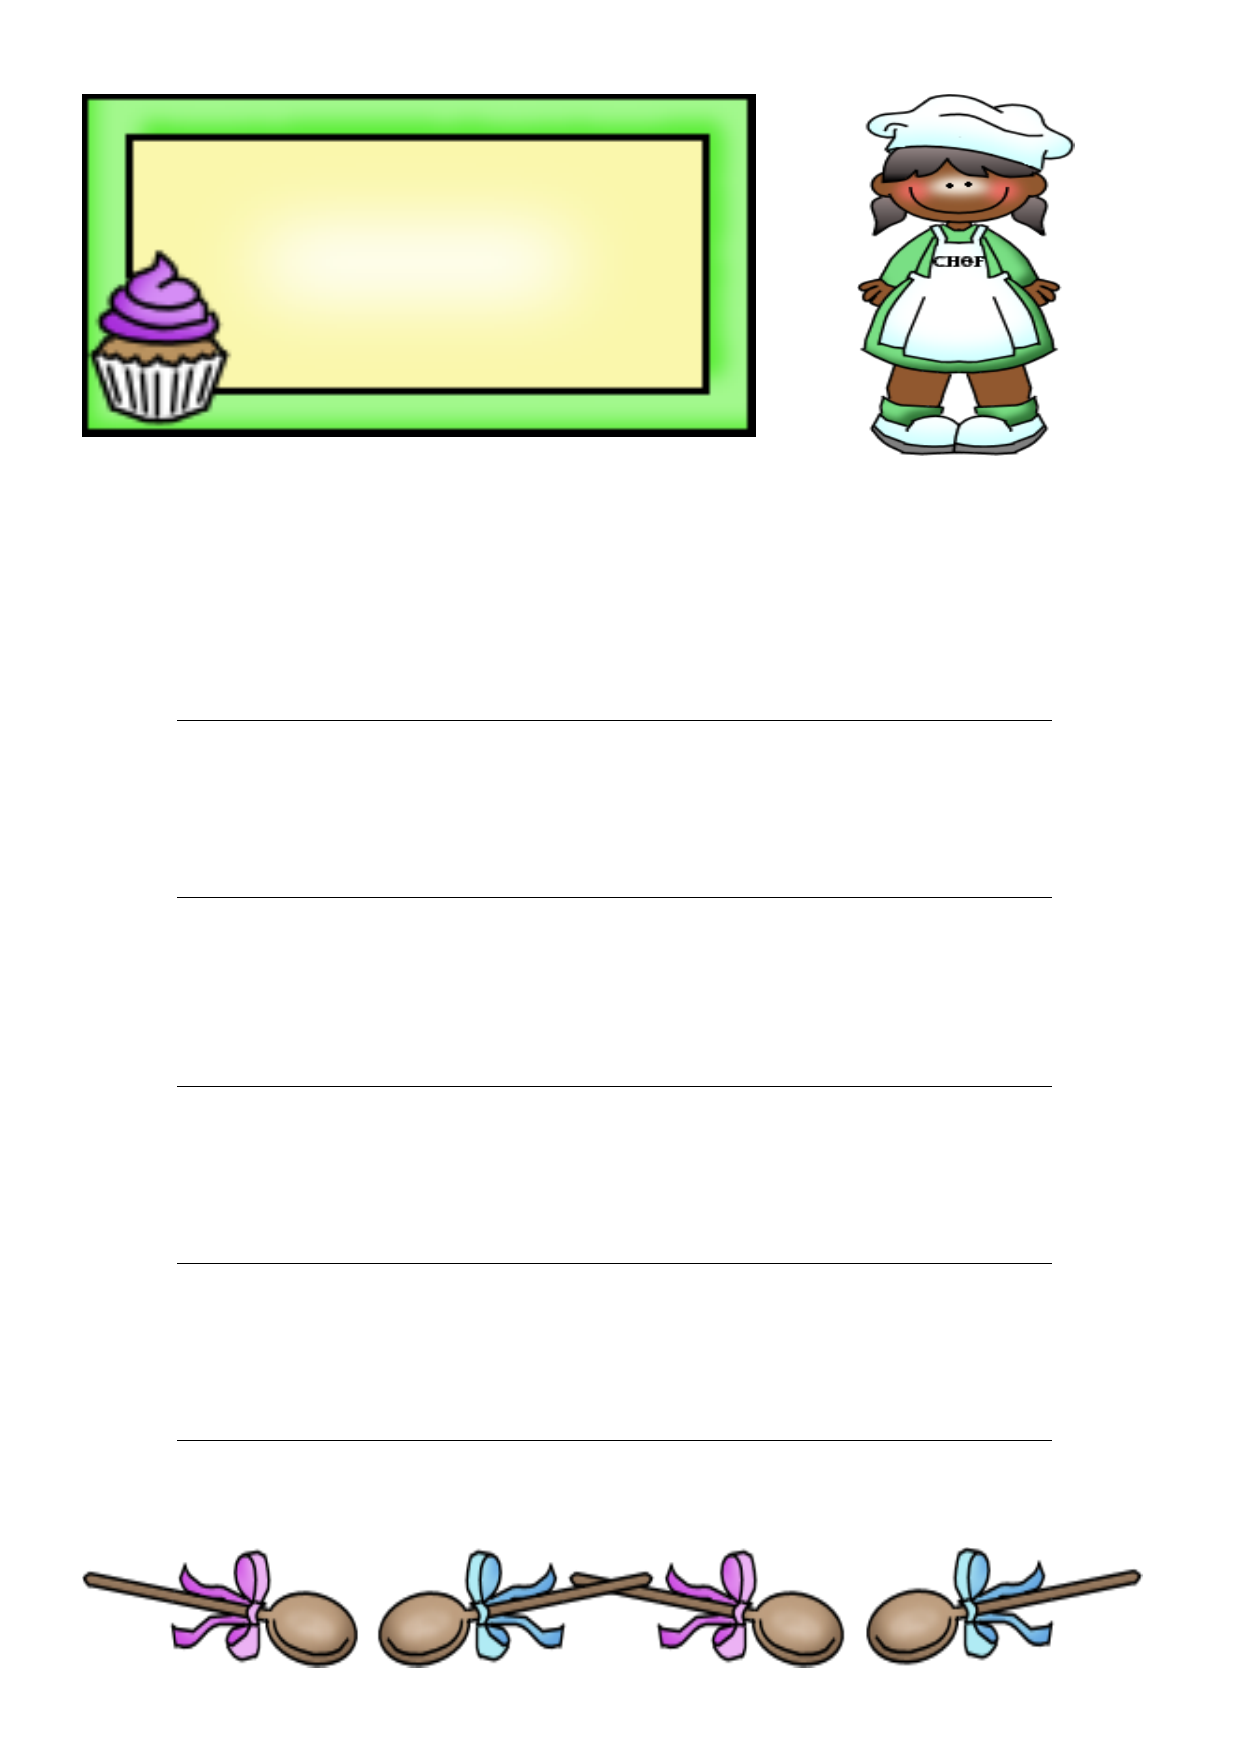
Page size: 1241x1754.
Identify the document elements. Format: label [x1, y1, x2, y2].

picture [82, 94, 756, 438]
picture [857, 94, 1075, 456]
picture [82, 1547, 1143, 1668]
